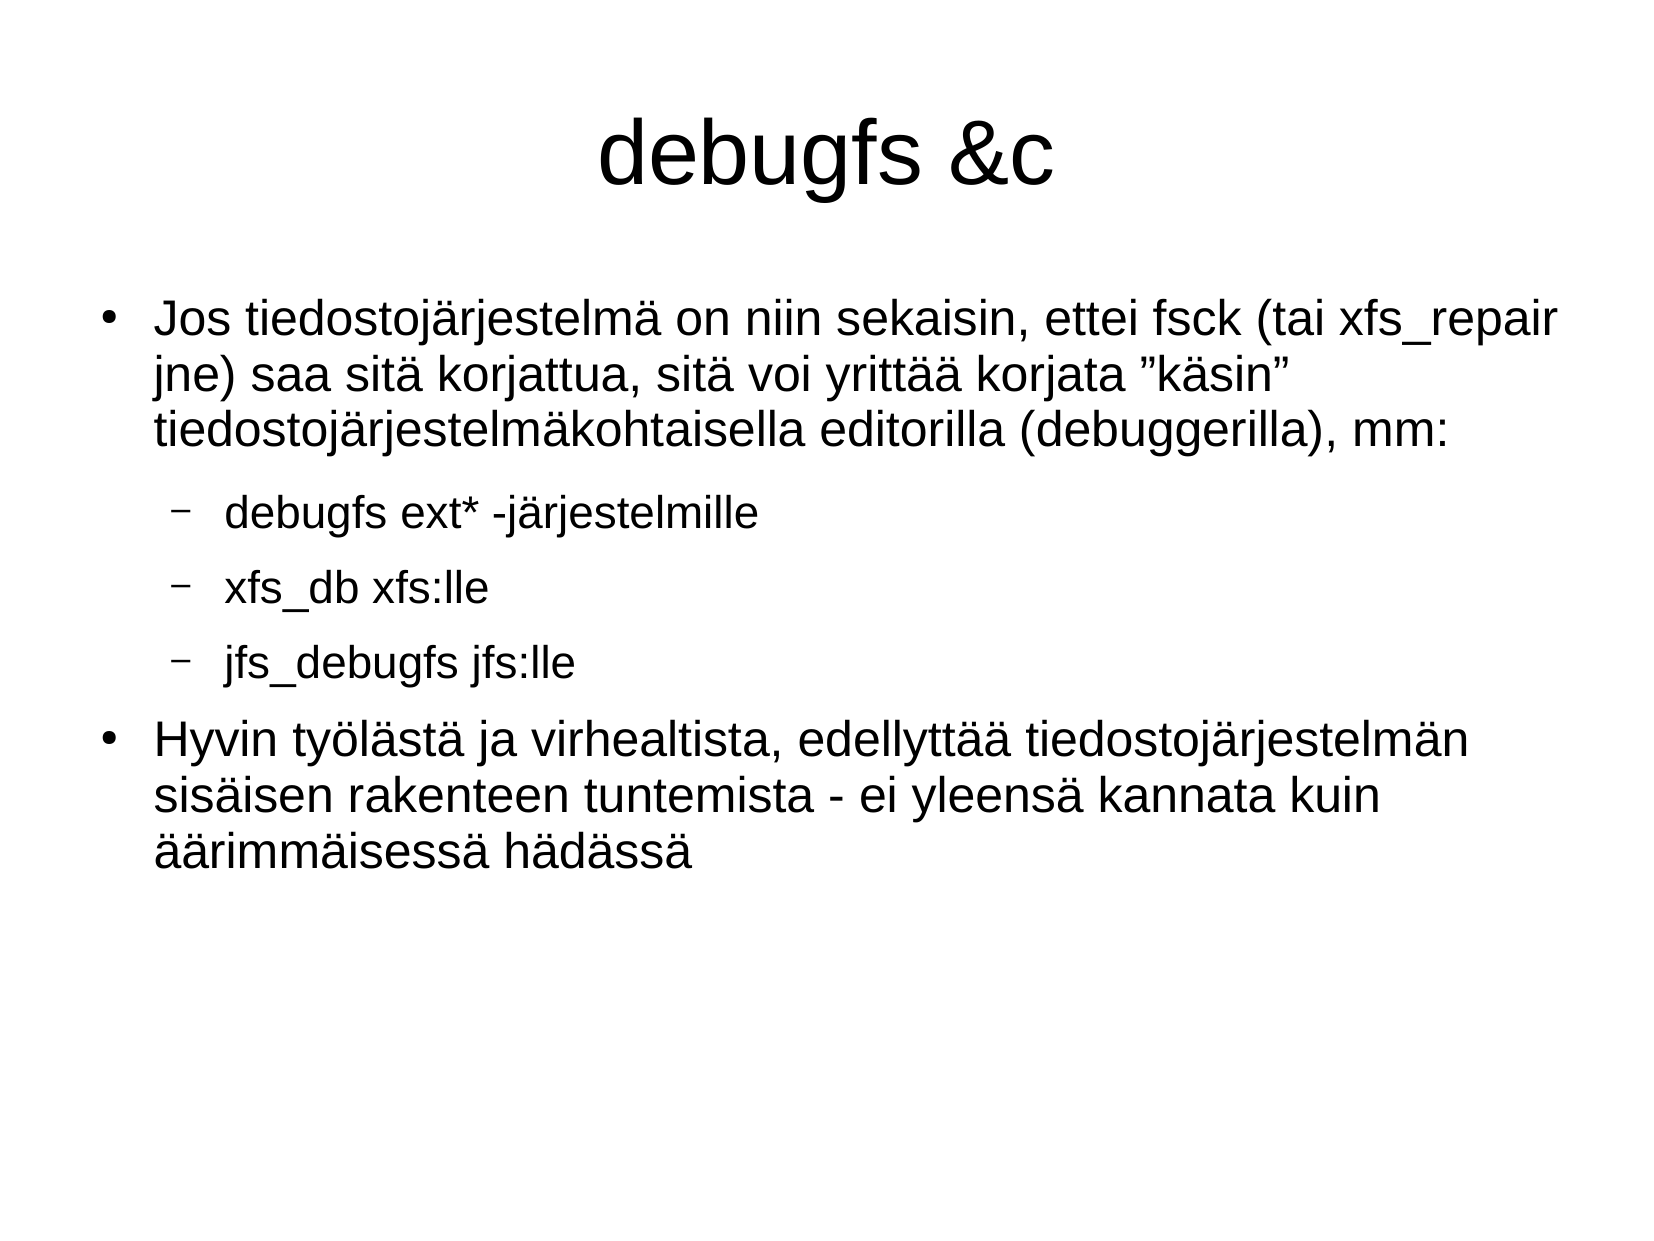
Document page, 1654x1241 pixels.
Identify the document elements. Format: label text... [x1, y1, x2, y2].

title debugfs &c [82, 49, 1571, 257]
list Jos tiedostojärjestelmä on niin sekaisin, ettei fsck (tai xfs_repair jne) saa sitä korjattua, sitä voi yrittää korjata ”käsin” tiedostojärjestelmäkohtaisella editorilla (debuggerilla), mm: debugfs ext* -järjestelmille xfs_db xfs:lle jfs_debugfs jfs:lle Hyvin työlästä ja virhealtista, edellyttää tiedostojärjestelmän sisäisen rakenteen tuntemista - ei yleensä kannata kuin äärimmäisessä hädässä [82, 290, 1571, 1010]
